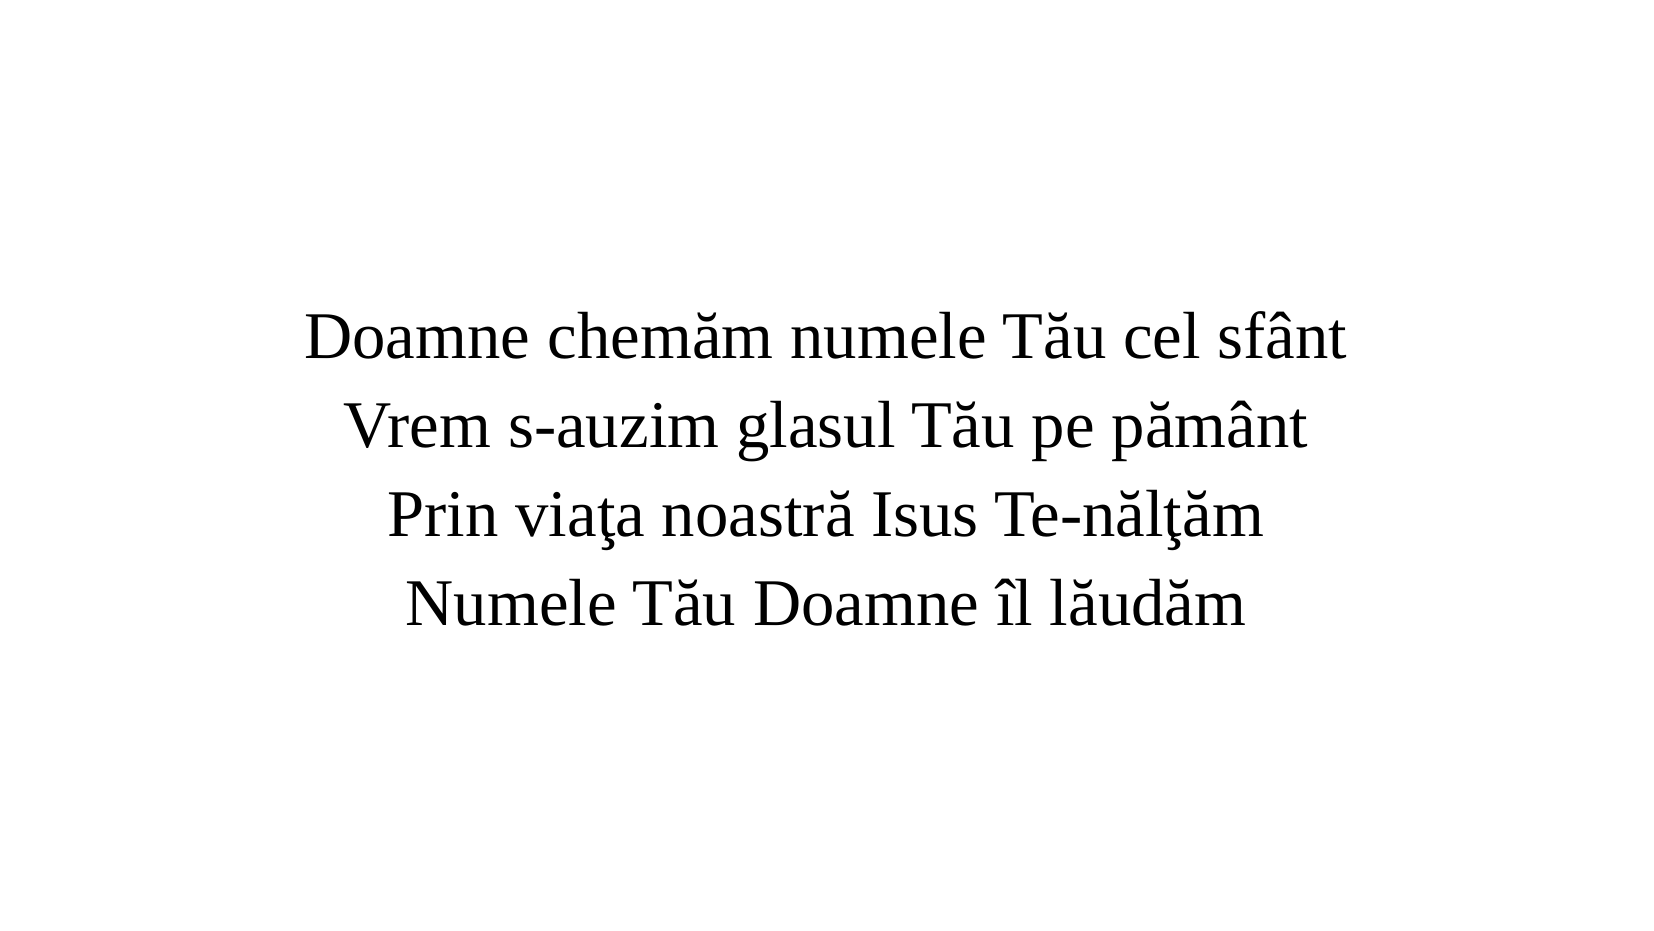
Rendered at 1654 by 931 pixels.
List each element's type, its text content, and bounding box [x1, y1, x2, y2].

subtitle Doamne chemăm numele Tău cel sfânt Vrem s-auzim glasul Tău pe pământ Prin viaţa noastră Isus Te-nălţăm Numele Tău Doamne îl lăudăm [300, 150, 1354, 781]
